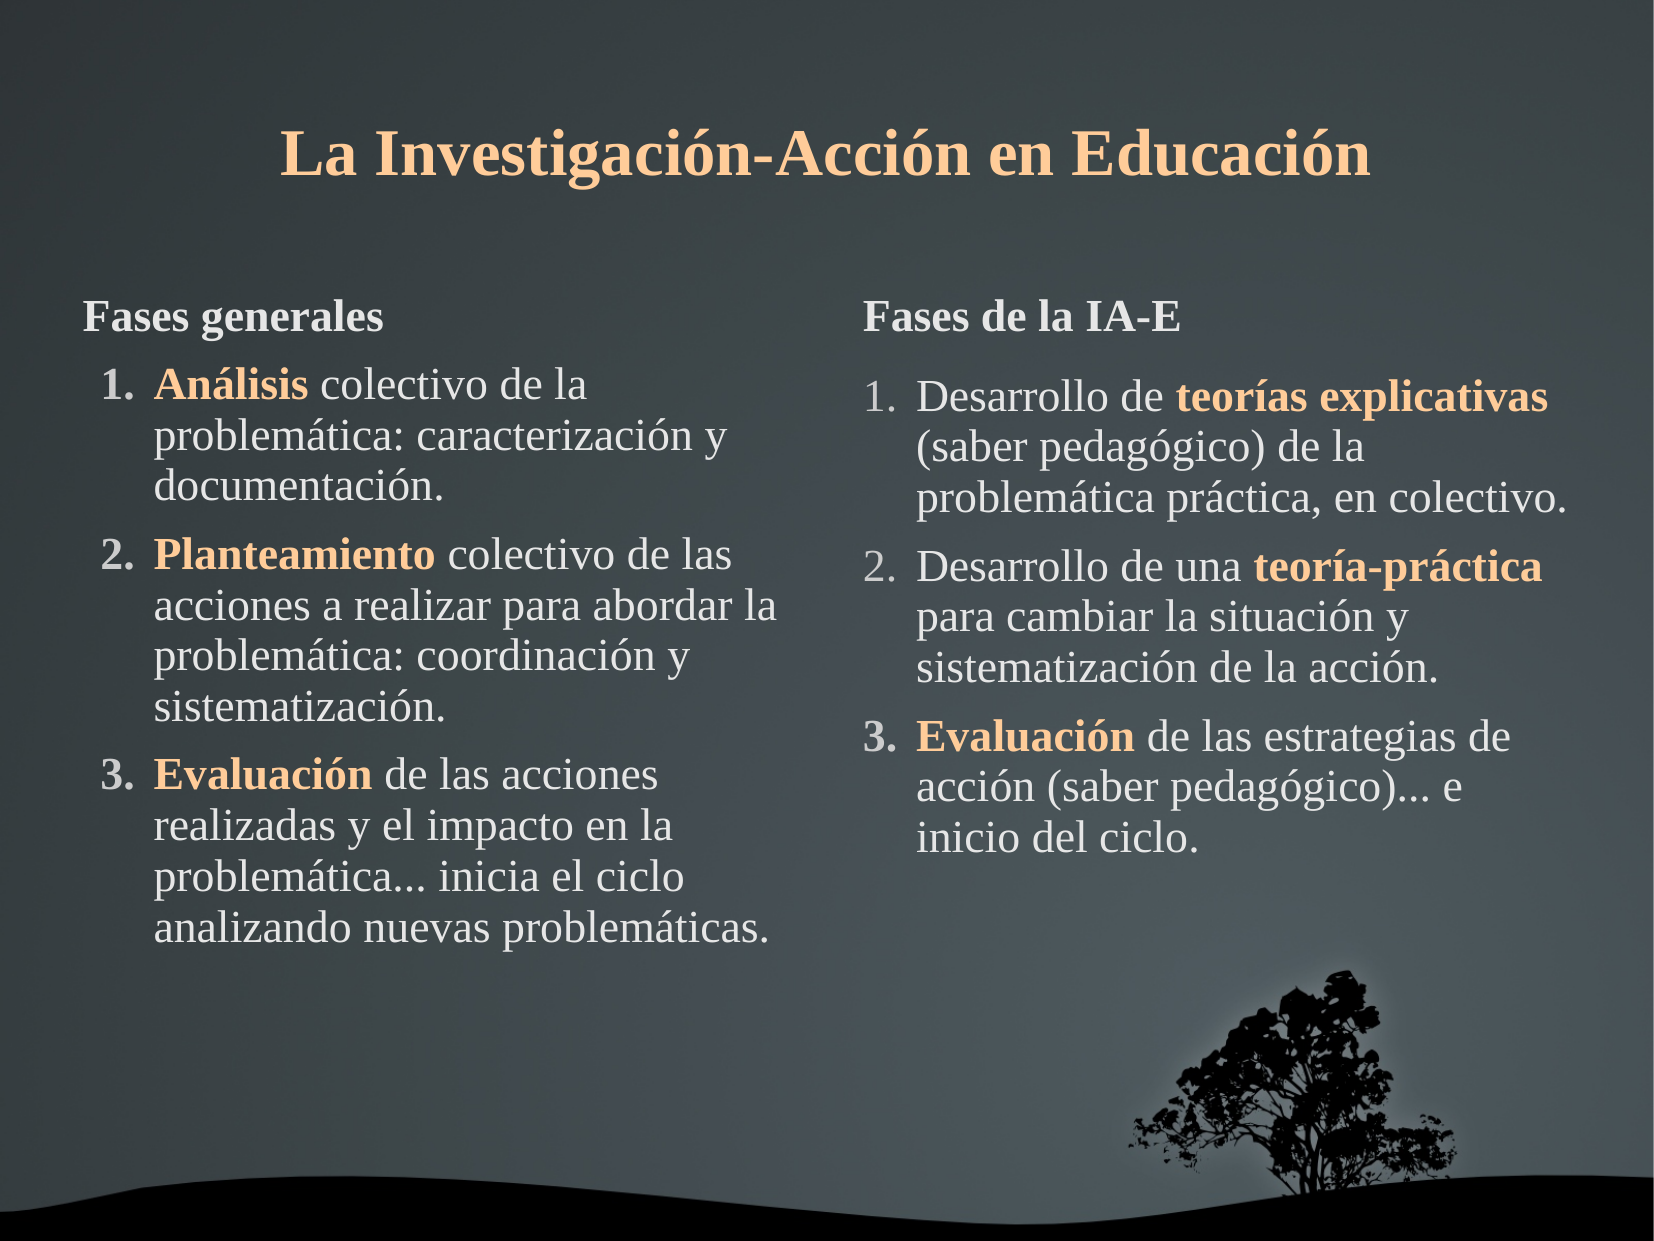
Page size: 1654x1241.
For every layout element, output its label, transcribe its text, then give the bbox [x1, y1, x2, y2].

list Fases de la IA-E Desarrollo de teorías explicativas (saber pedagógico) de la problemática práctica, en colectivo. Desarrollo de una teoría-práctica para cambiar la situación y sistematización de la acción. Evaluación de las estrategias de acción (saber pedagógico)... e inicio del ciclo. [845, 290, 1572, 1094]
title La Investigación-Acción en Educación [82, 49, 1571, 257]
list Fases generales Análisis colectivo de la problemática: caracterización y documentación. Planteamiento colectivo de las acciones a realizar para abordar la problemática: coordinación y sistematización. Evaluación de las acciones realizadas y el impacto en la problemática... inicia el ciclo analizando nuevas problemáticas. [82, 290, 809, 1109]
picture [0, 0, 1654, 1241]
